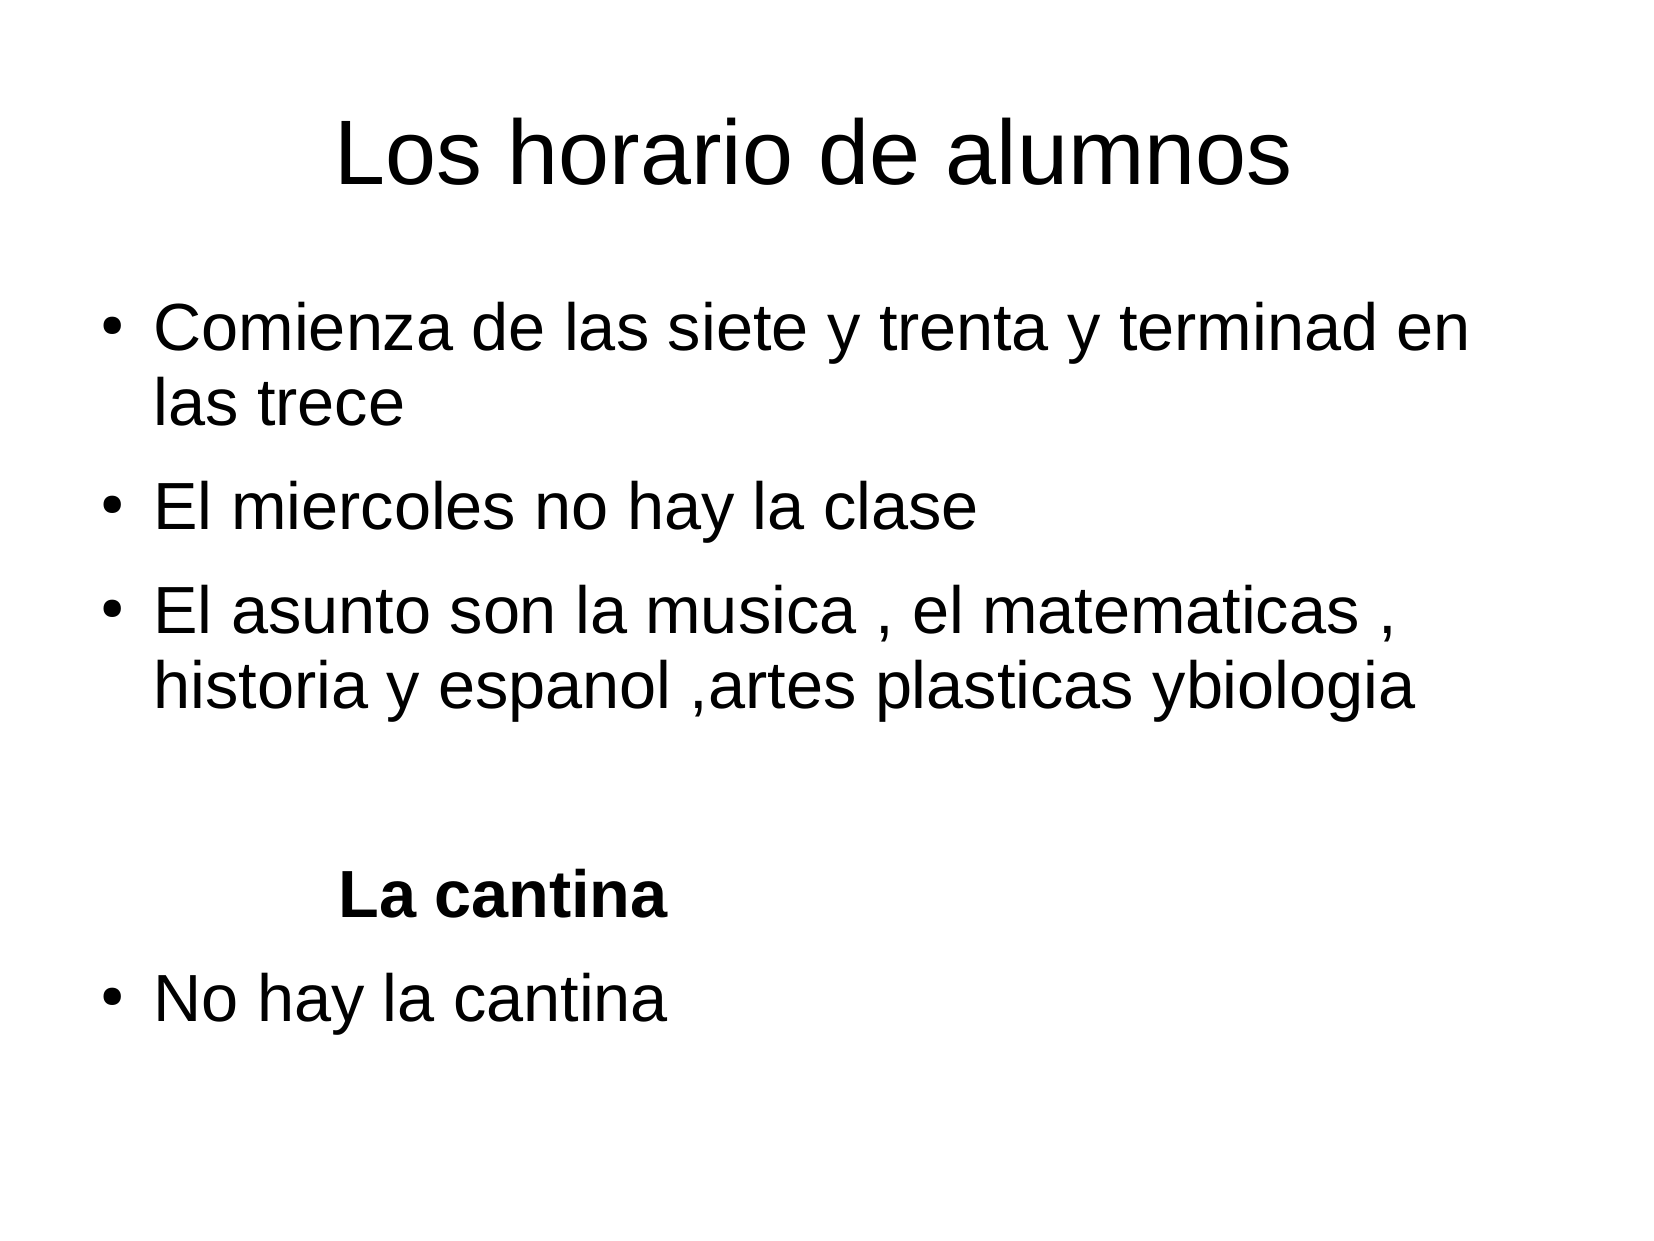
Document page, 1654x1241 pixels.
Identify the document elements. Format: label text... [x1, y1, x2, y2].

list Comienza de las siete y trenta y terminad en las trece El miercoles no hay la clase El asunto son la musica , el matematicas , historia y espanol ,artes plasticas ybiologia La cantina No hay la cantina [82, 290, 1571, 1109]
title Los horario de alumnos [82, 49, 1571, 257]
